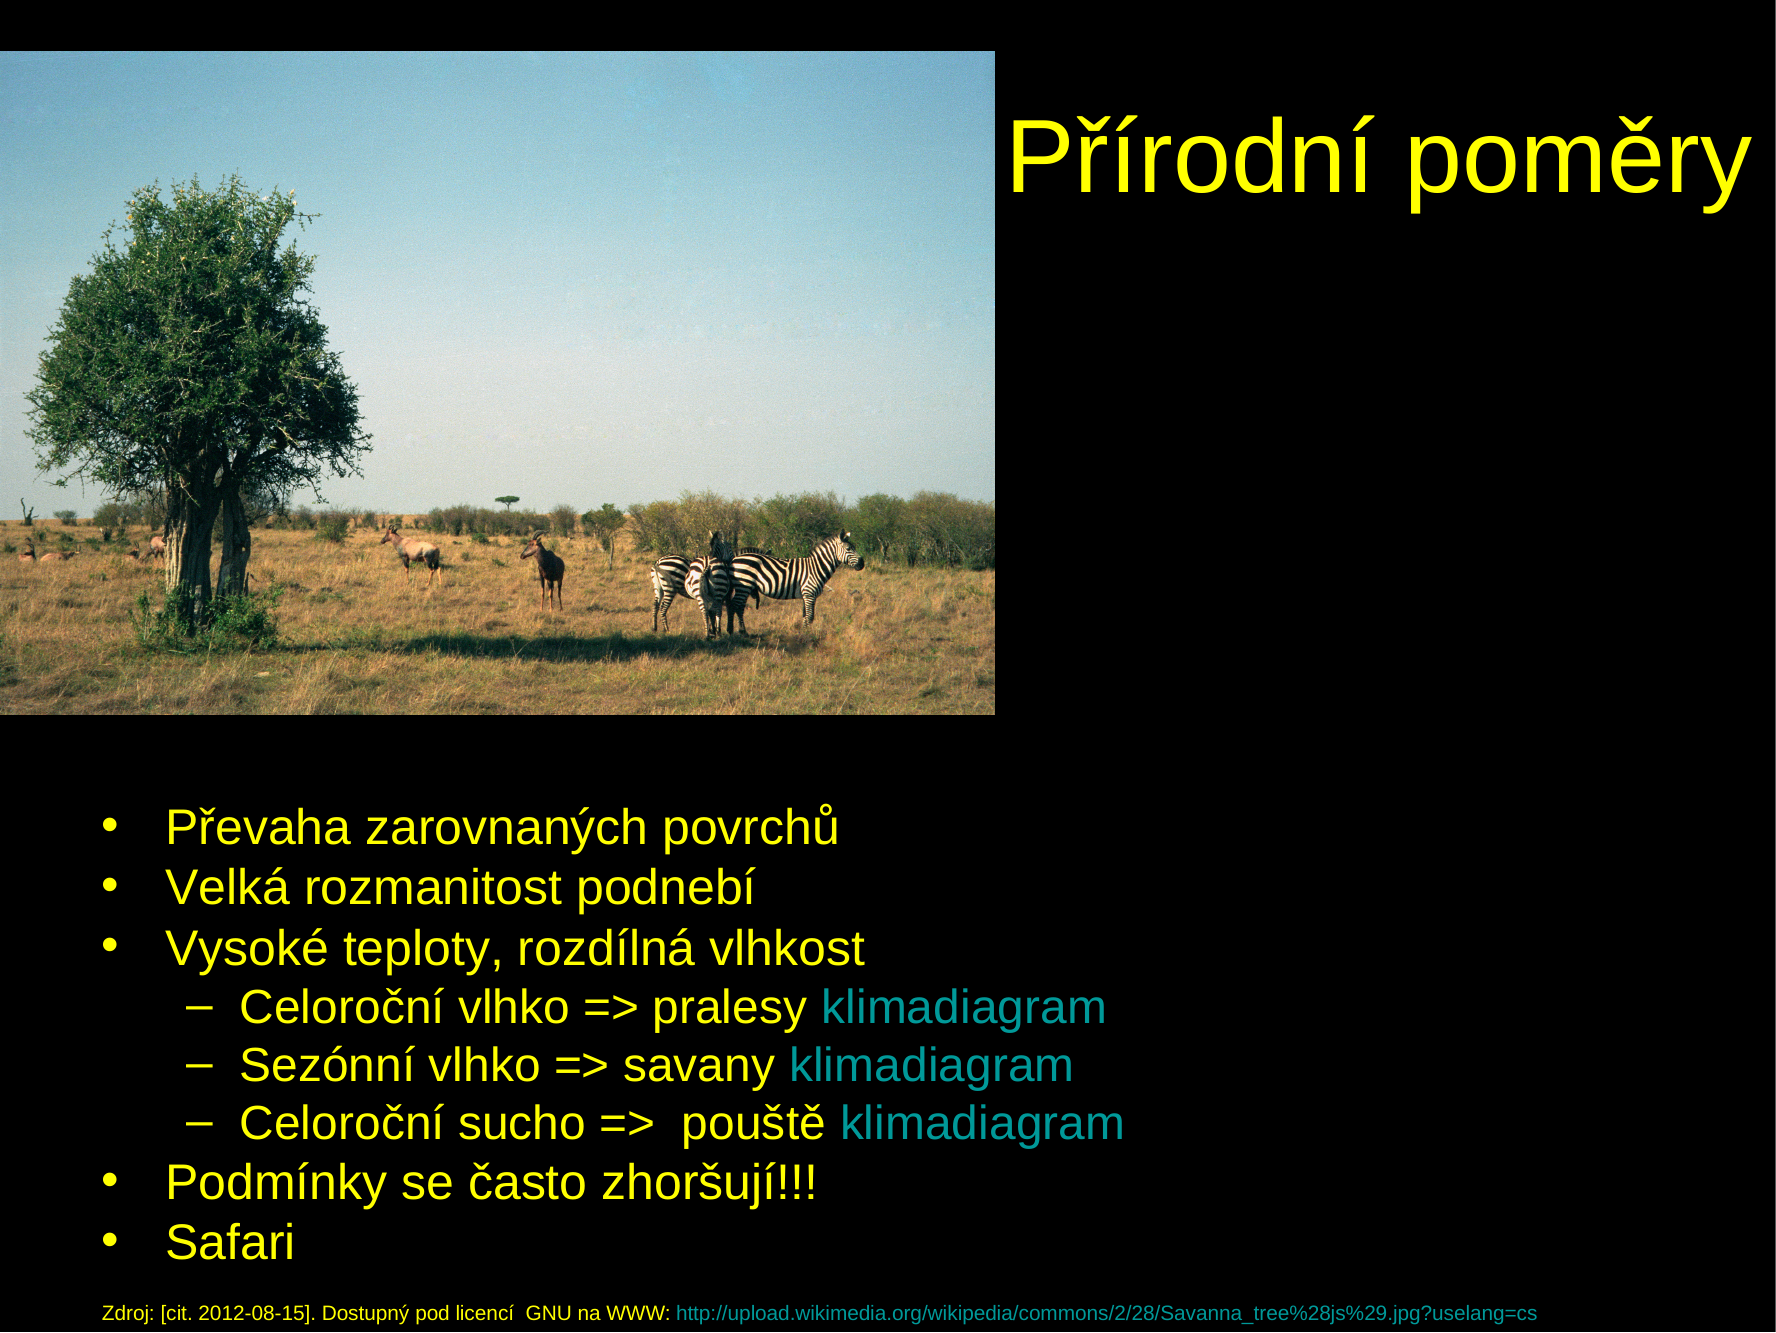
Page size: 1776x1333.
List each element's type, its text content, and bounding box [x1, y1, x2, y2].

picture [0, 51, 995, 715]
title Přírodní poměry [982, 39, 1776, 262]
list Převaha zarovnaných povrchů Velká rozmanitost podnebí Vysoké teploty, rozdílná vlhkost Celoroční vlhko => pralesy klimadiagram Sezónní vlhko => savany klimadiagram Celoroční sucho => pouště klimadiagram Podmínky se často zhoršují!!! Safari Zdroj: [cit. 2012-08-15]. Dostupný pod licencí GNU na WWW: http://upload.wikimedia.org/wikipedia/commons/2/28/Savanna_tree%28js%29.jpg?uselang=cs [84, 724, 1776, 1333]
